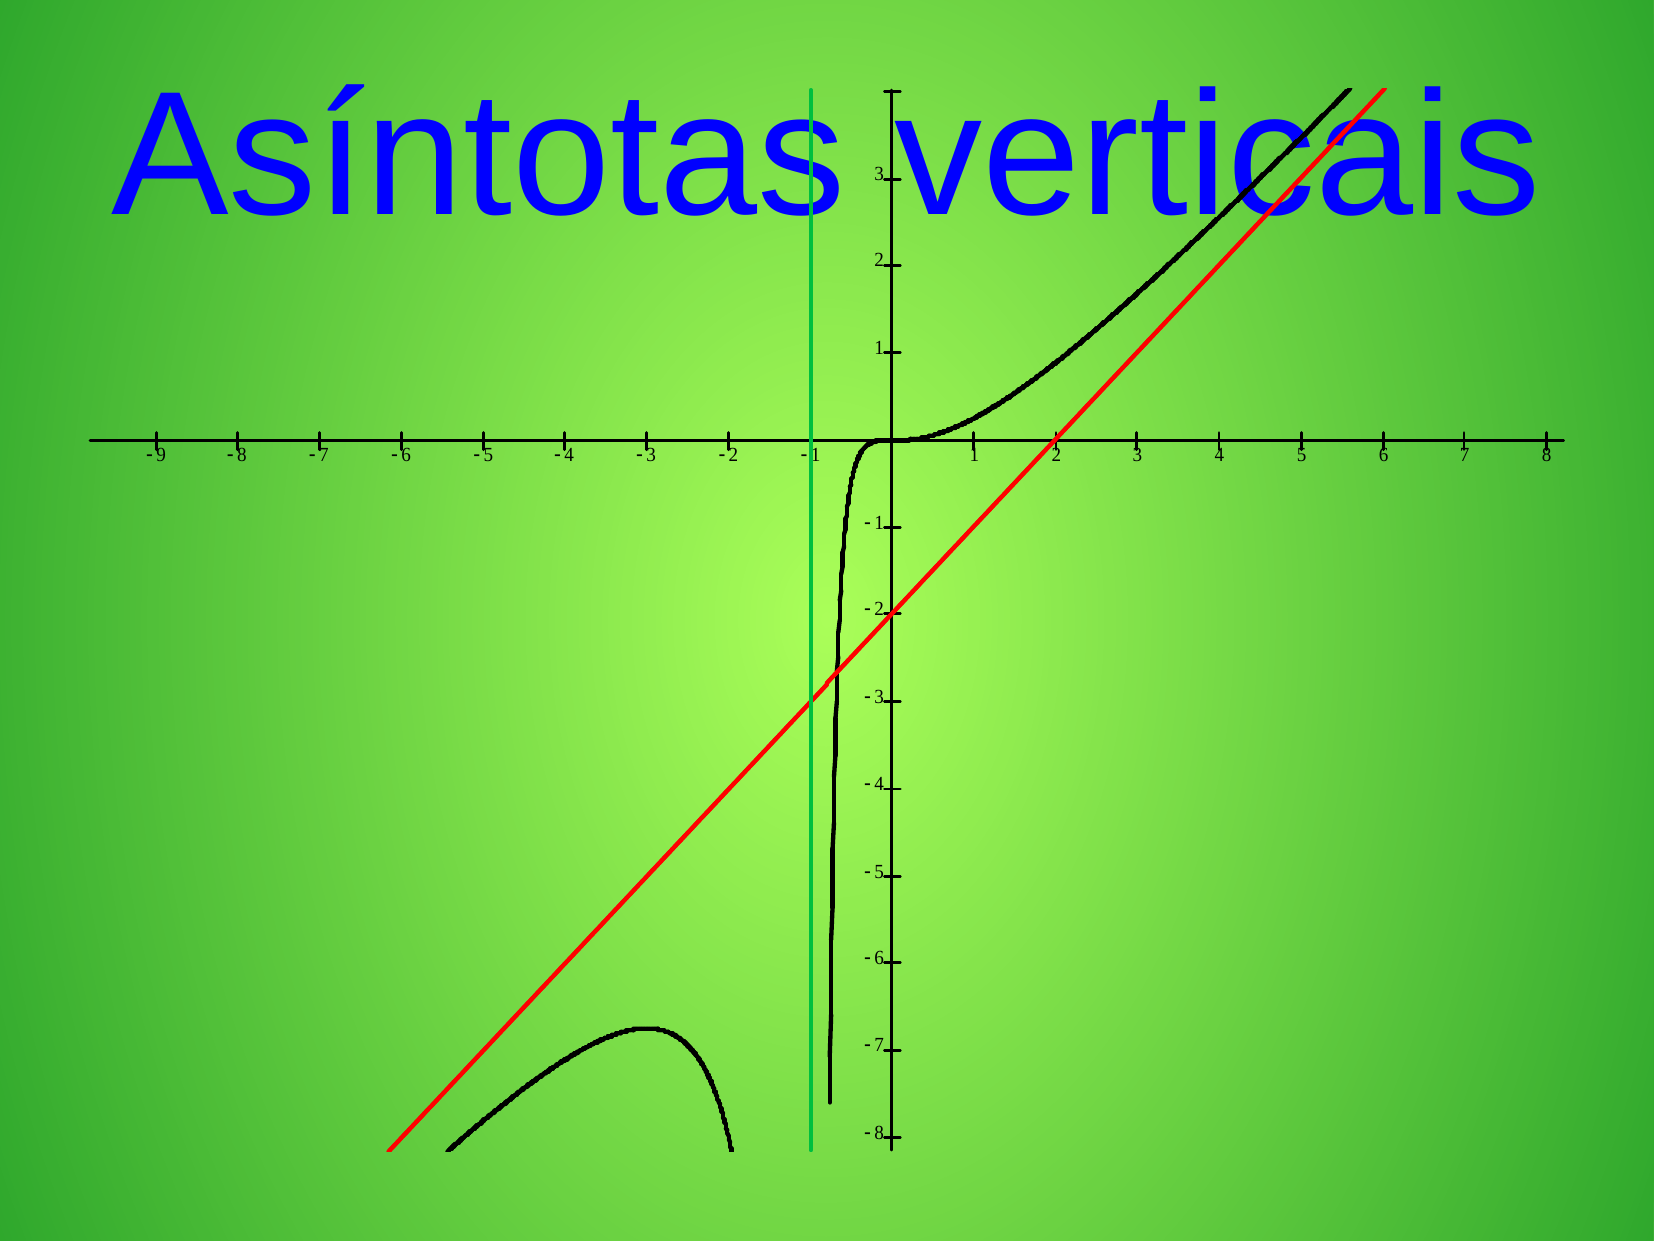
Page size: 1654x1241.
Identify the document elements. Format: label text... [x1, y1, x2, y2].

picture [88, 88, 1565, 1152]
title Asíntotas verticais [82, 49, 1571, 257]
